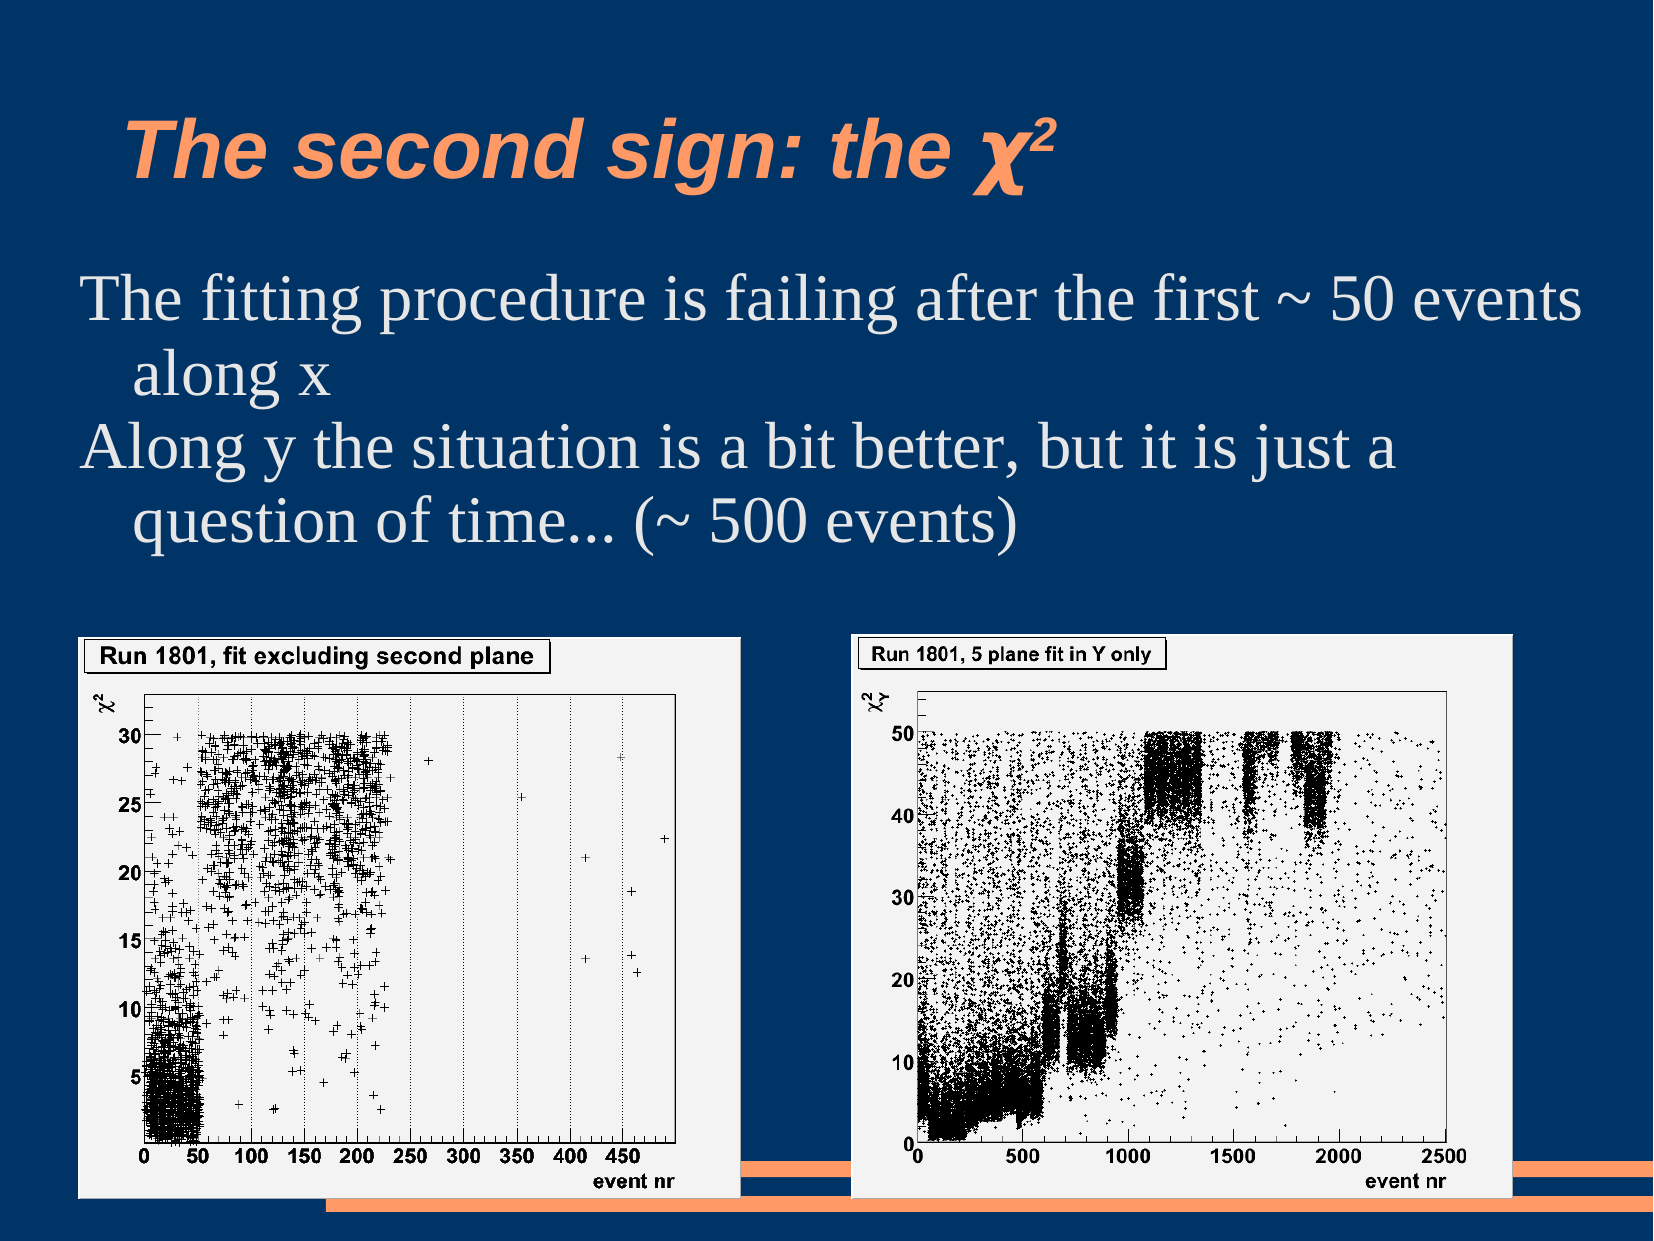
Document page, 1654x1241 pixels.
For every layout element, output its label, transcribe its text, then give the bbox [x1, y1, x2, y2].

list The fitting procedure is failing after the first ~ 50 events along x Along y the situation is a bit better, but it is just a question of time... (~ 500 events) [61, 261, 1619, 717]
picture [78, 637, 741, 1199]
title The second sign: the χ2 [121, 46, 1534, 254]
picture [851, 634, 1513, 1199]
